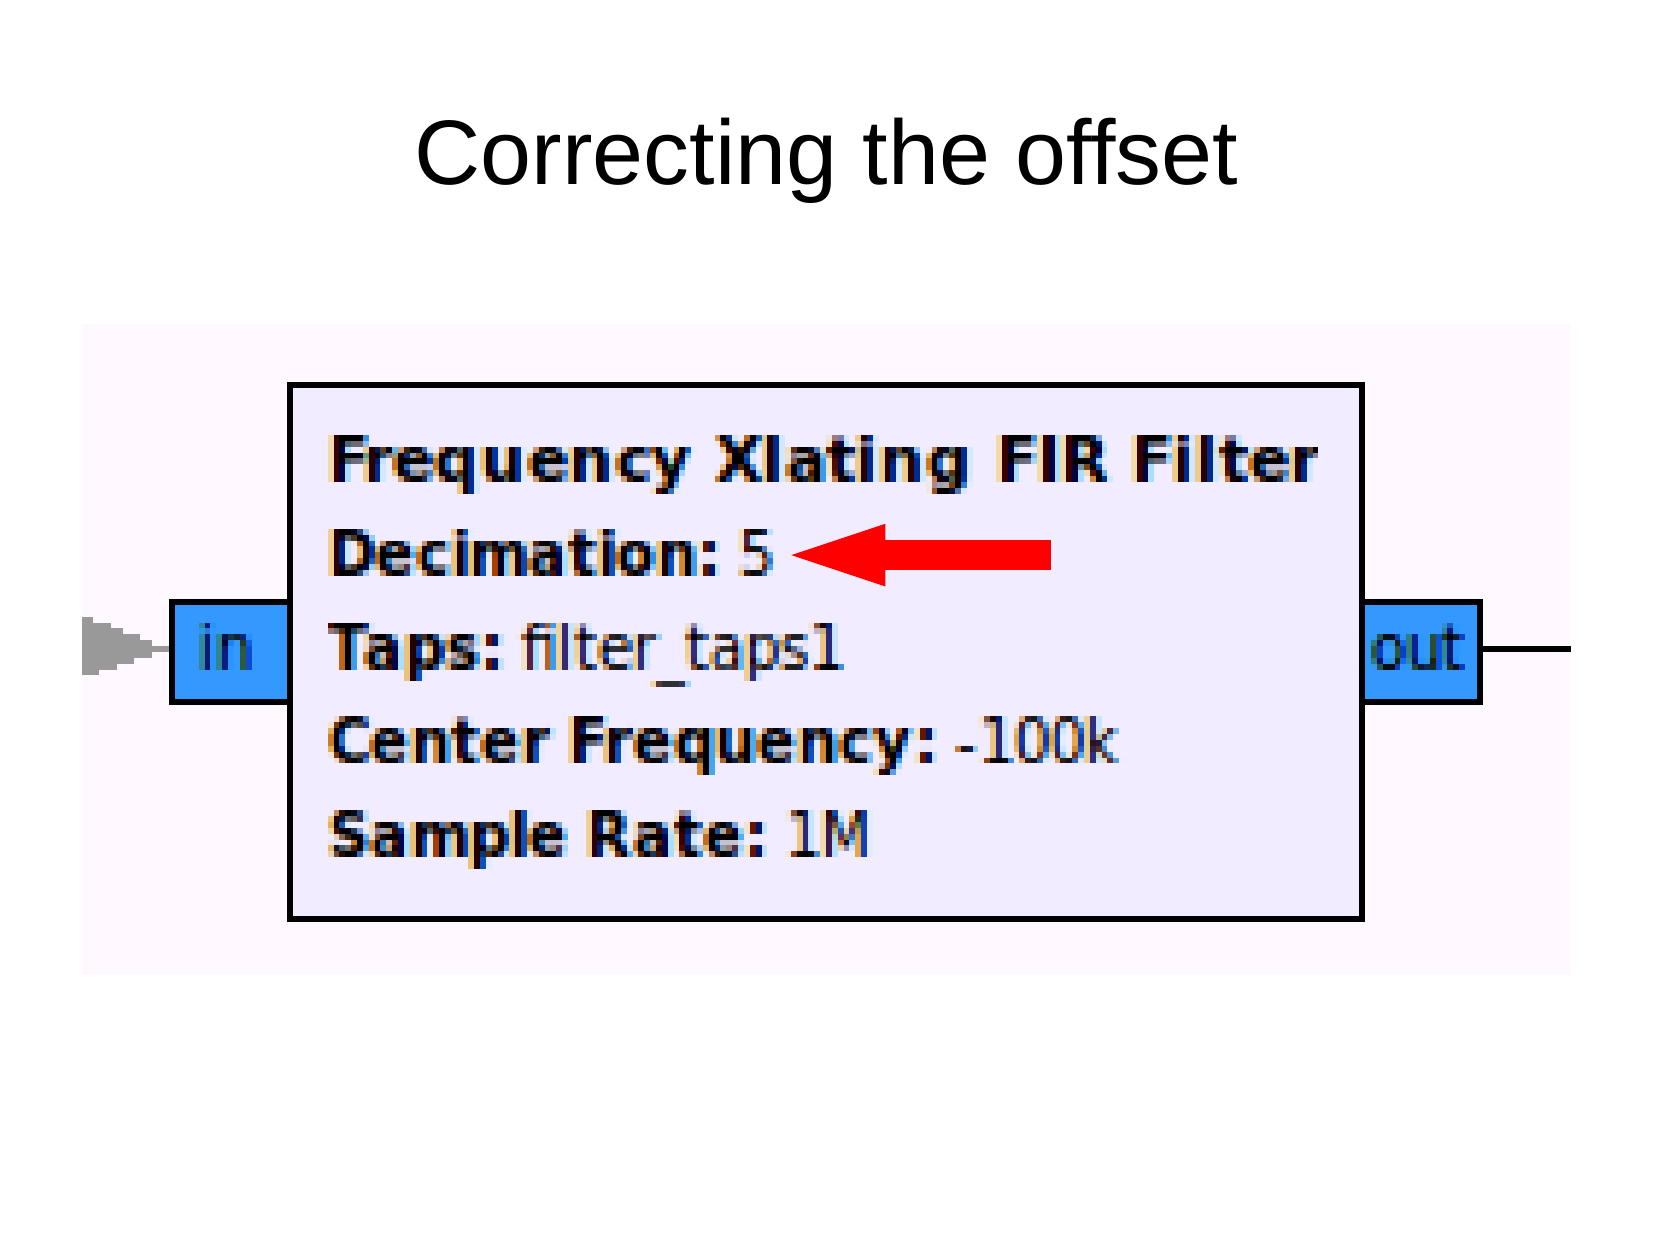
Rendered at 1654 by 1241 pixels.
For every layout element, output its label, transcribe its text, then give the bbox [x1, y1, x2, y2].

title Correcting the offset [82, 49, 1571, 257]
picture [82, 324, 1571, 975]
